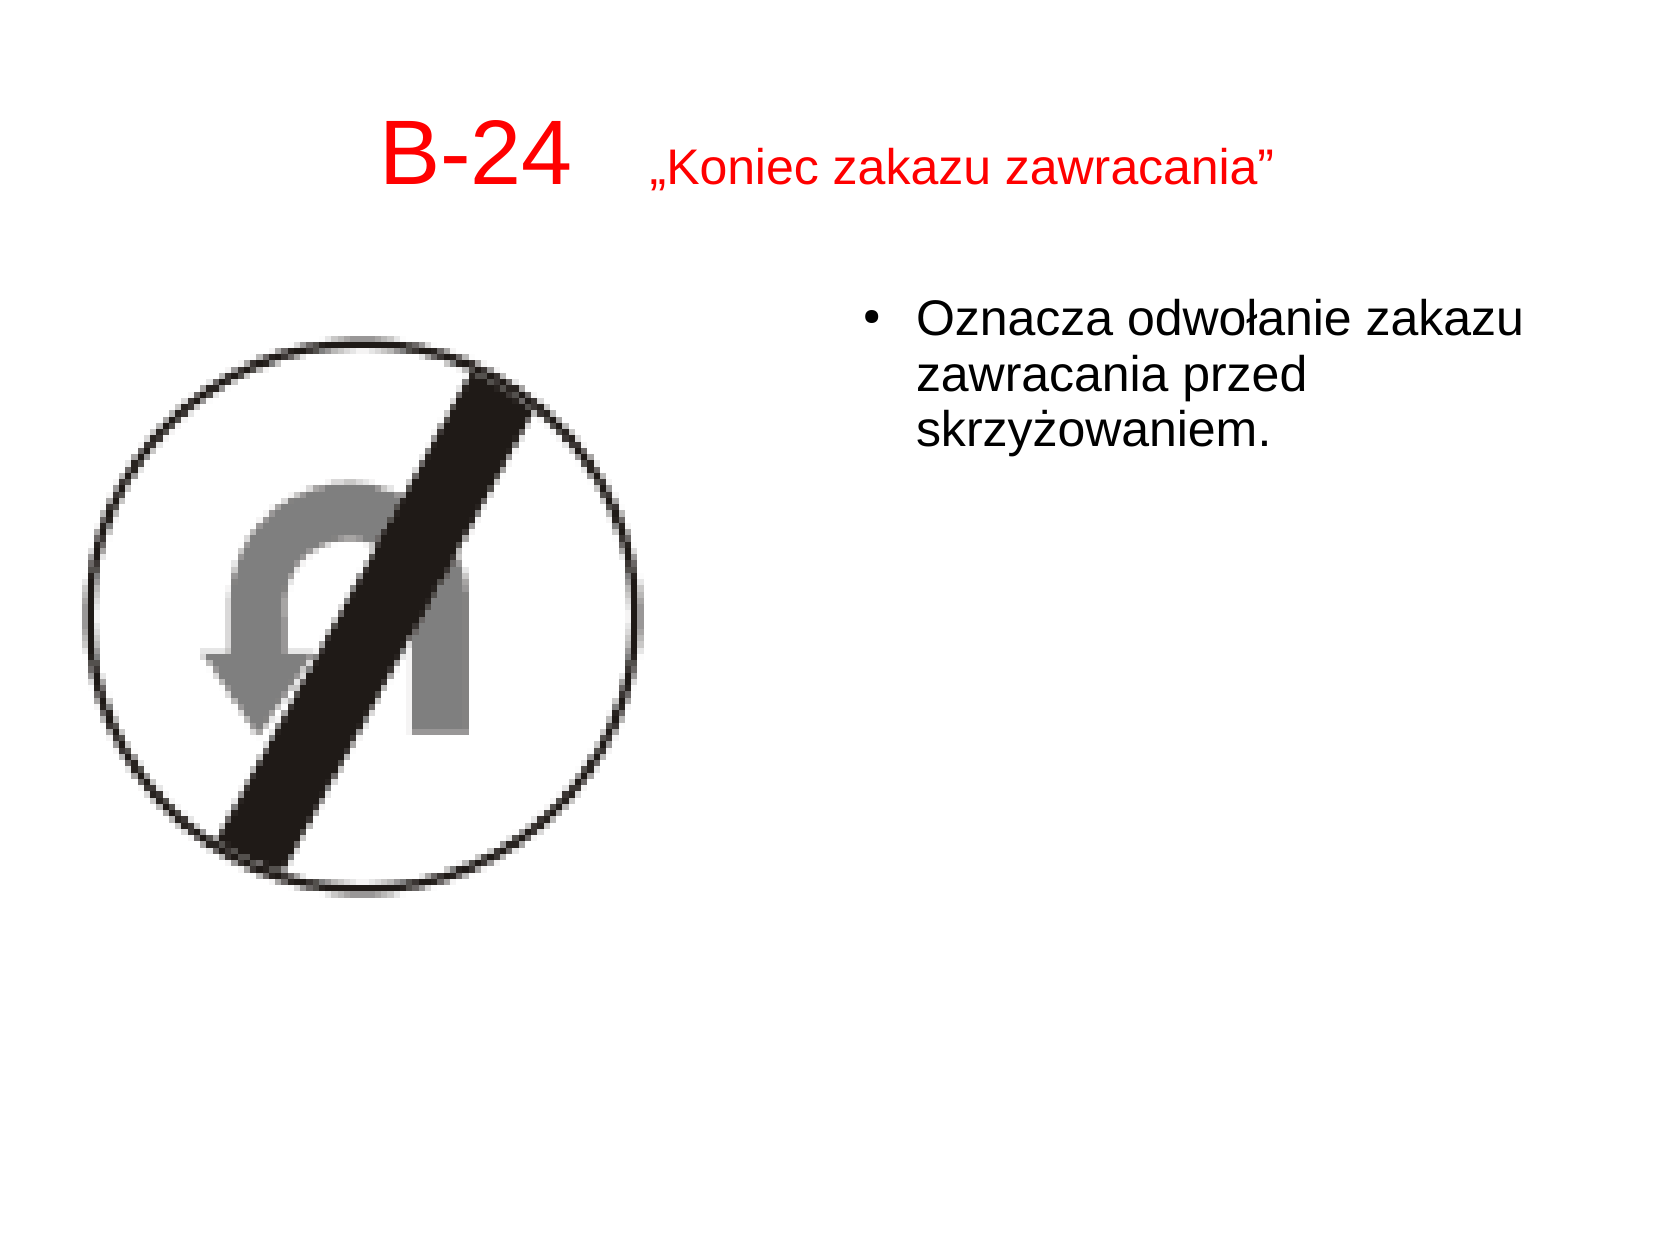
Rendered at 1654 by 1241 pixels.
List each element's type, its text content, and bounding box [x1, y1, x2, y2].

list Oznacza odwołanie zakazu zawracania przed skrzyżowaniem. [845, 290, 1572, 1094]
title B-24 „Koniec zakazu zawracania” [82, 56, 1571, 250]
picture [82, 336, 644, 898]
